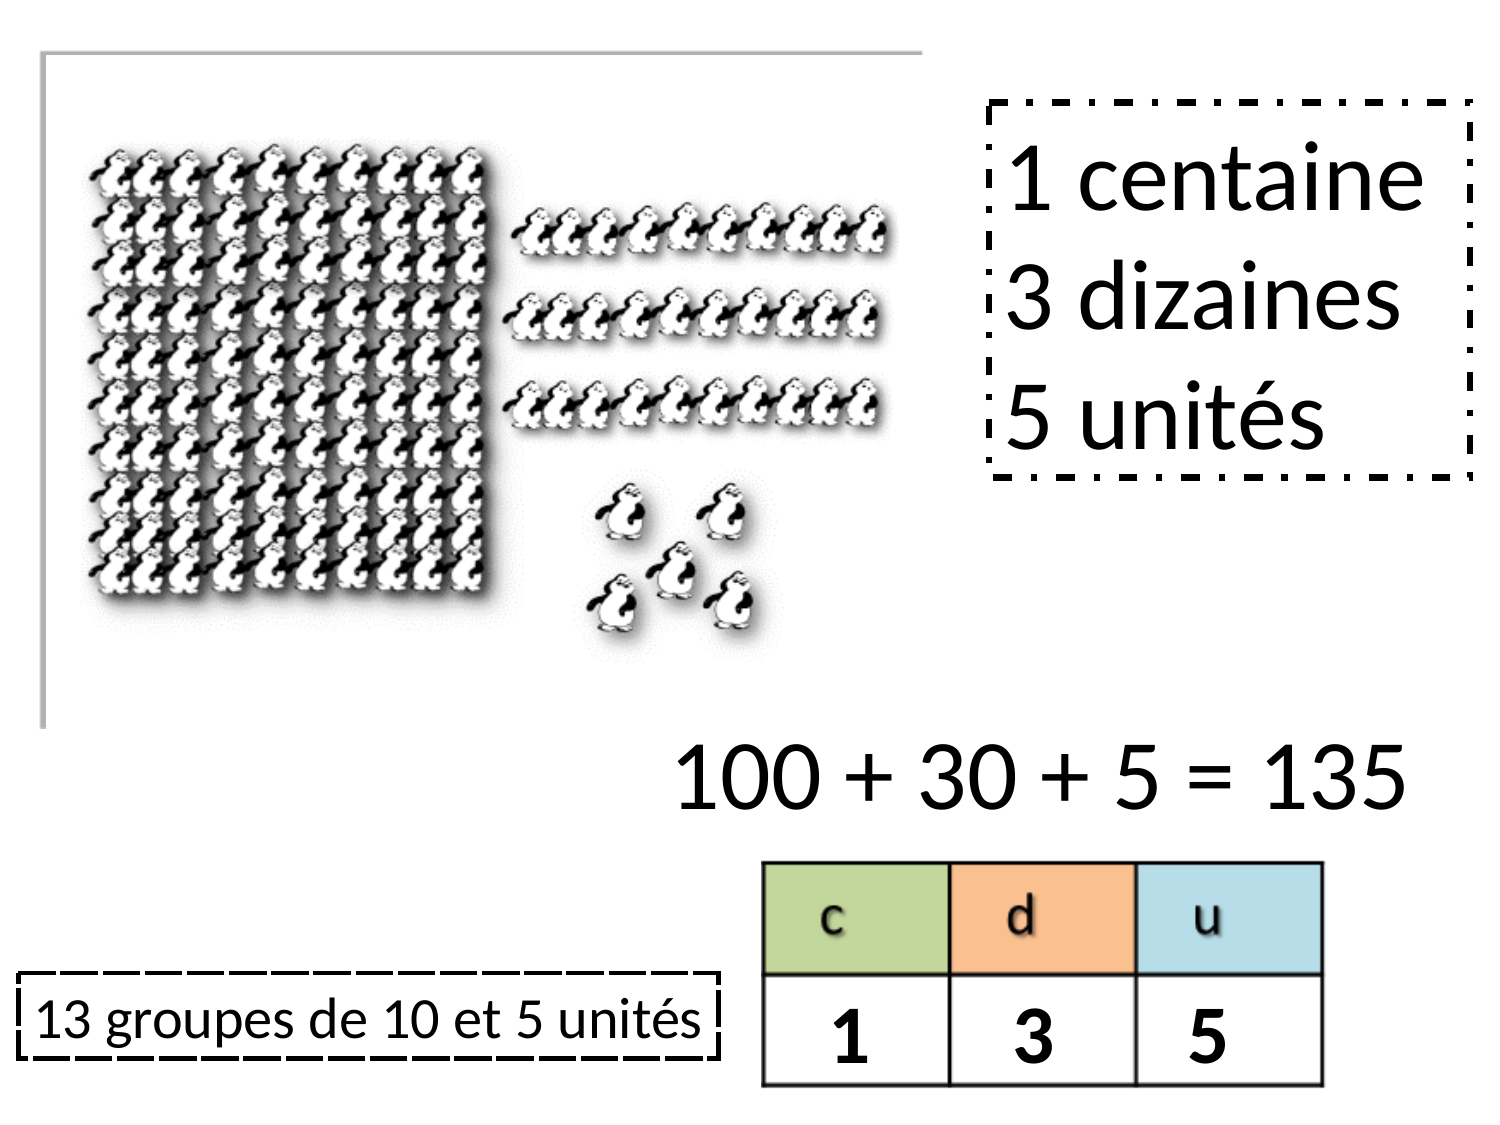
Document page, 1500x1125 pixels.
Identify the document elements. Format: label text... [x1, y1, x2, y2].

text_box 100 + 30 + 5 = 135 [655, 702, 1426, 837]
picture [761, 856, 1328, 1090]
picture [77, 86, 899, 703]
text_box 1 [814, 973, 886, 1088]
text_box 13 groupes de 10 et 5 unités [18, 973, 718, 1058]
text_box 1 centaine 3 dizaines 5 unités [989, 102, 1470, 477]
text_box 5 [1173, 973, 1245, 1088]
text_box 3 [998, 973, 1070, 1088]
